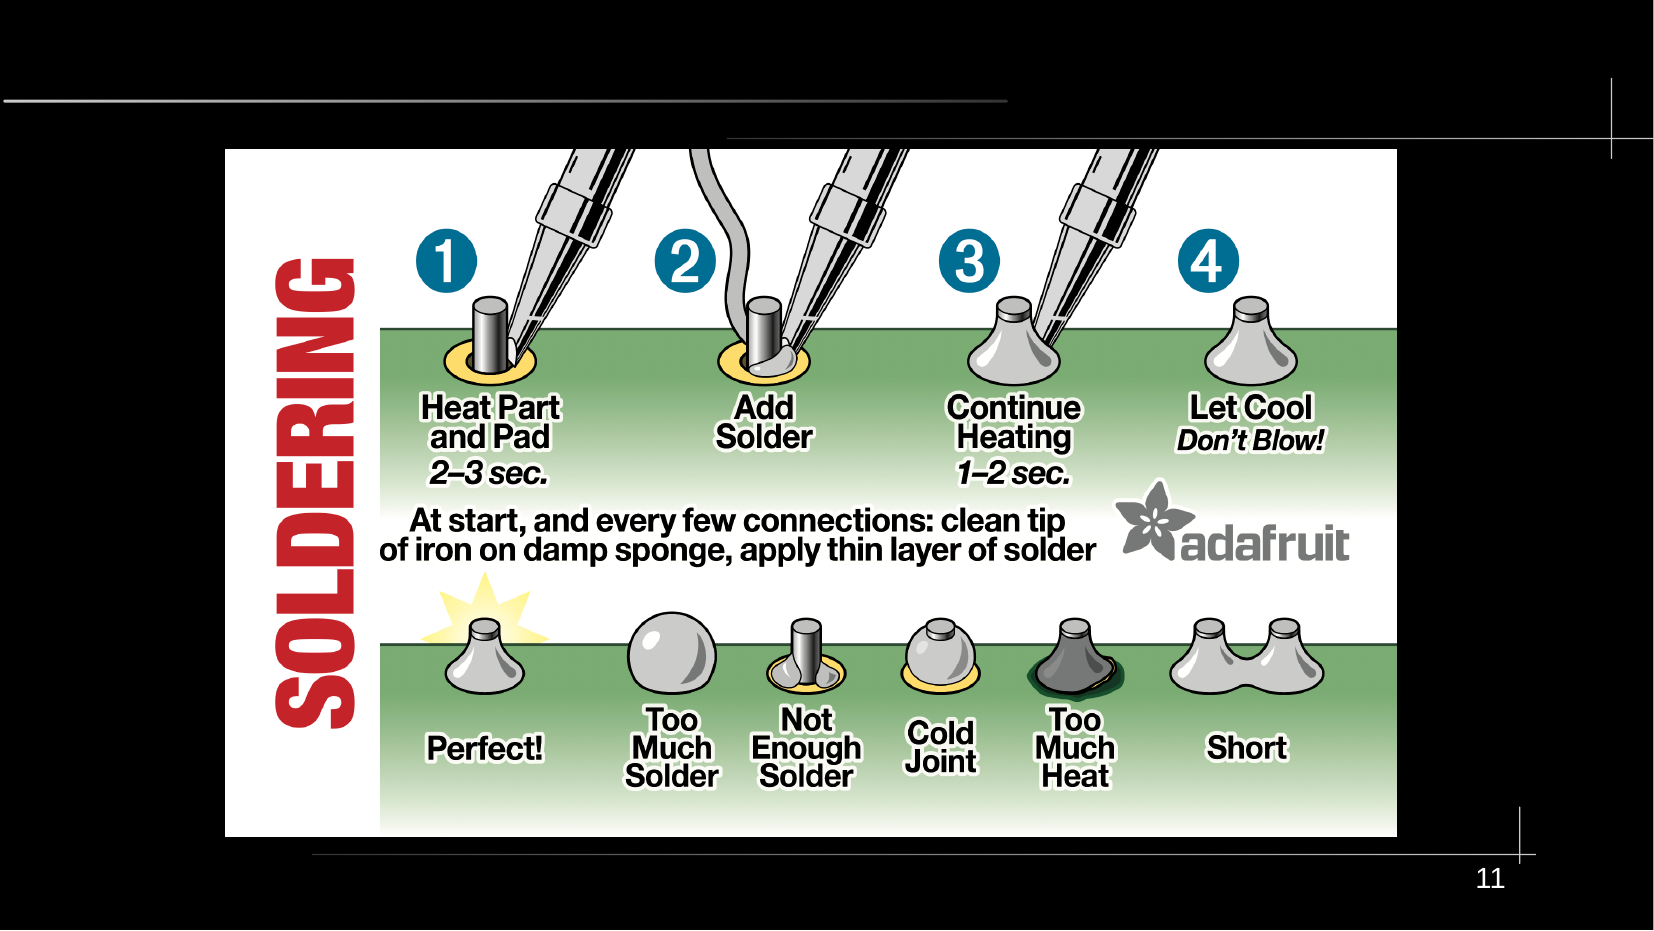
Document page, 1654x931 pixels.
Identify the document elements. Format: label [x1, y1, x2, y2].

picture [225, 149, 1397, 837]
